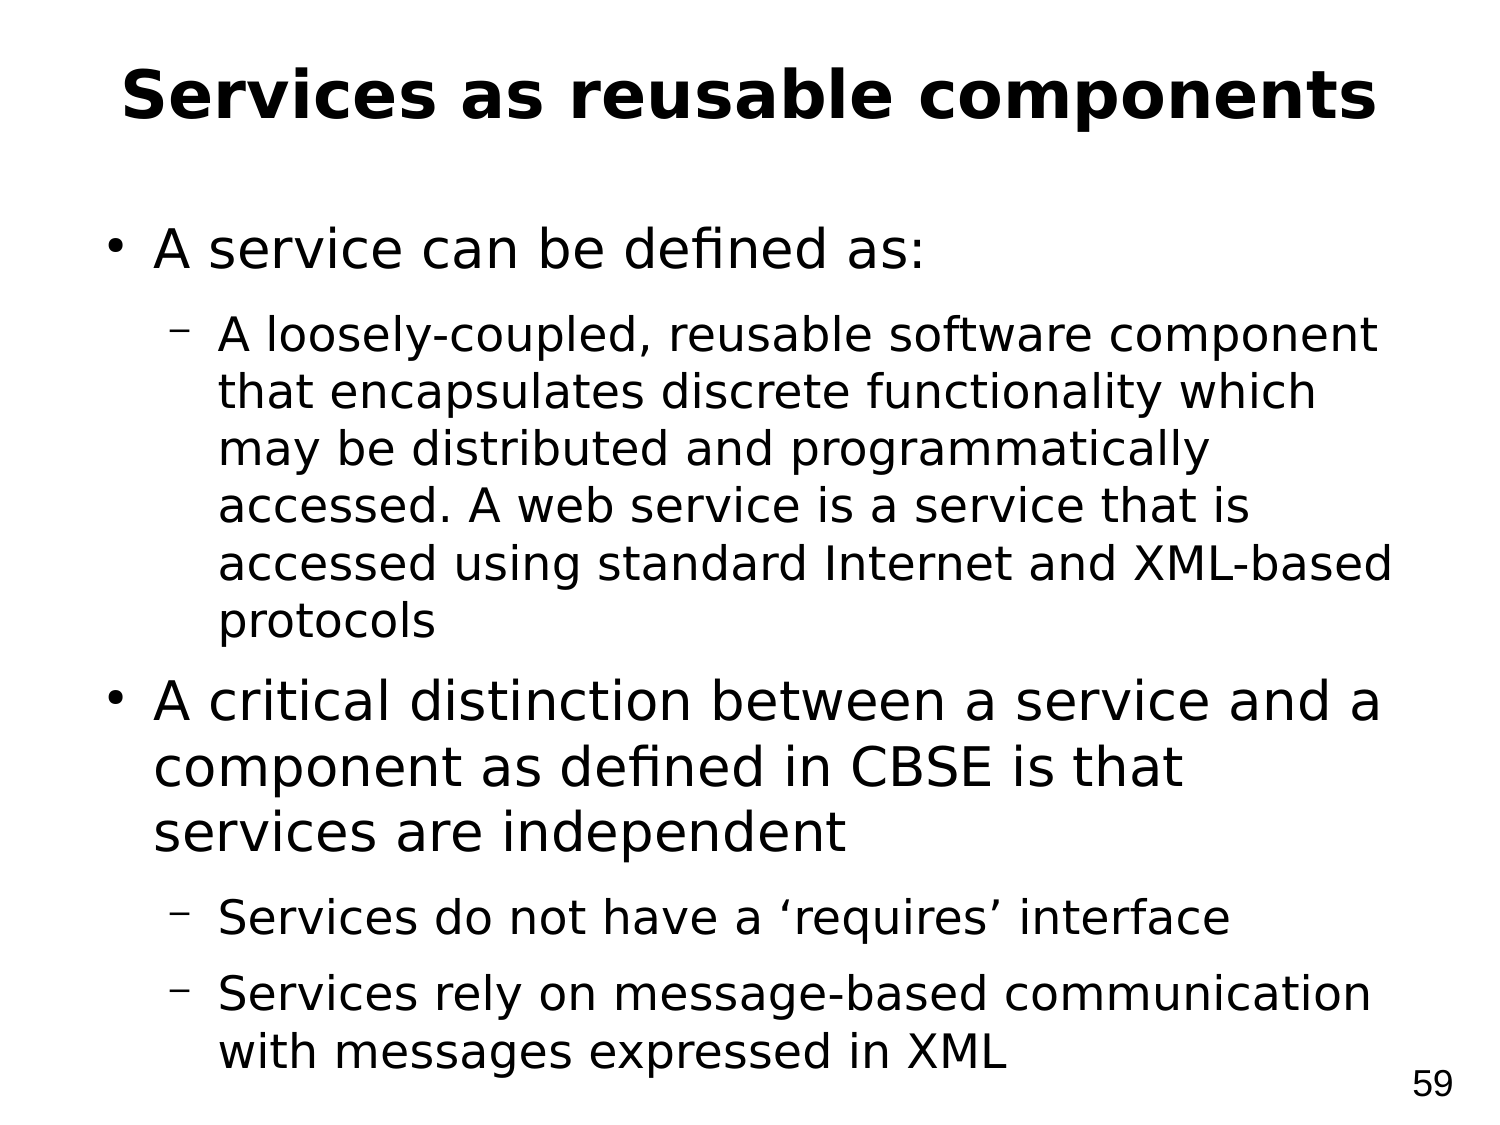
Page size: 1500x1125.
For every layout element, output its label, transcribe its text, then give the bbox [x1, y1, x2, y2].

list A service can be defined as: A loosely-coupled, reusable software component that encapsulates discrete functionality which may be distributed and programmatically accessed. A web service is a service that is accessed using standard Internet and XML-based protocols A critical distinction between a service and a component as defined in CBSE is that services are independent Services do not have a ‘requires’ interface Services rely on message-based communication with messages expressed in XML [75, 206, 1425, 1093]
title Services as reusable components [75, 44, 1425, 177]
